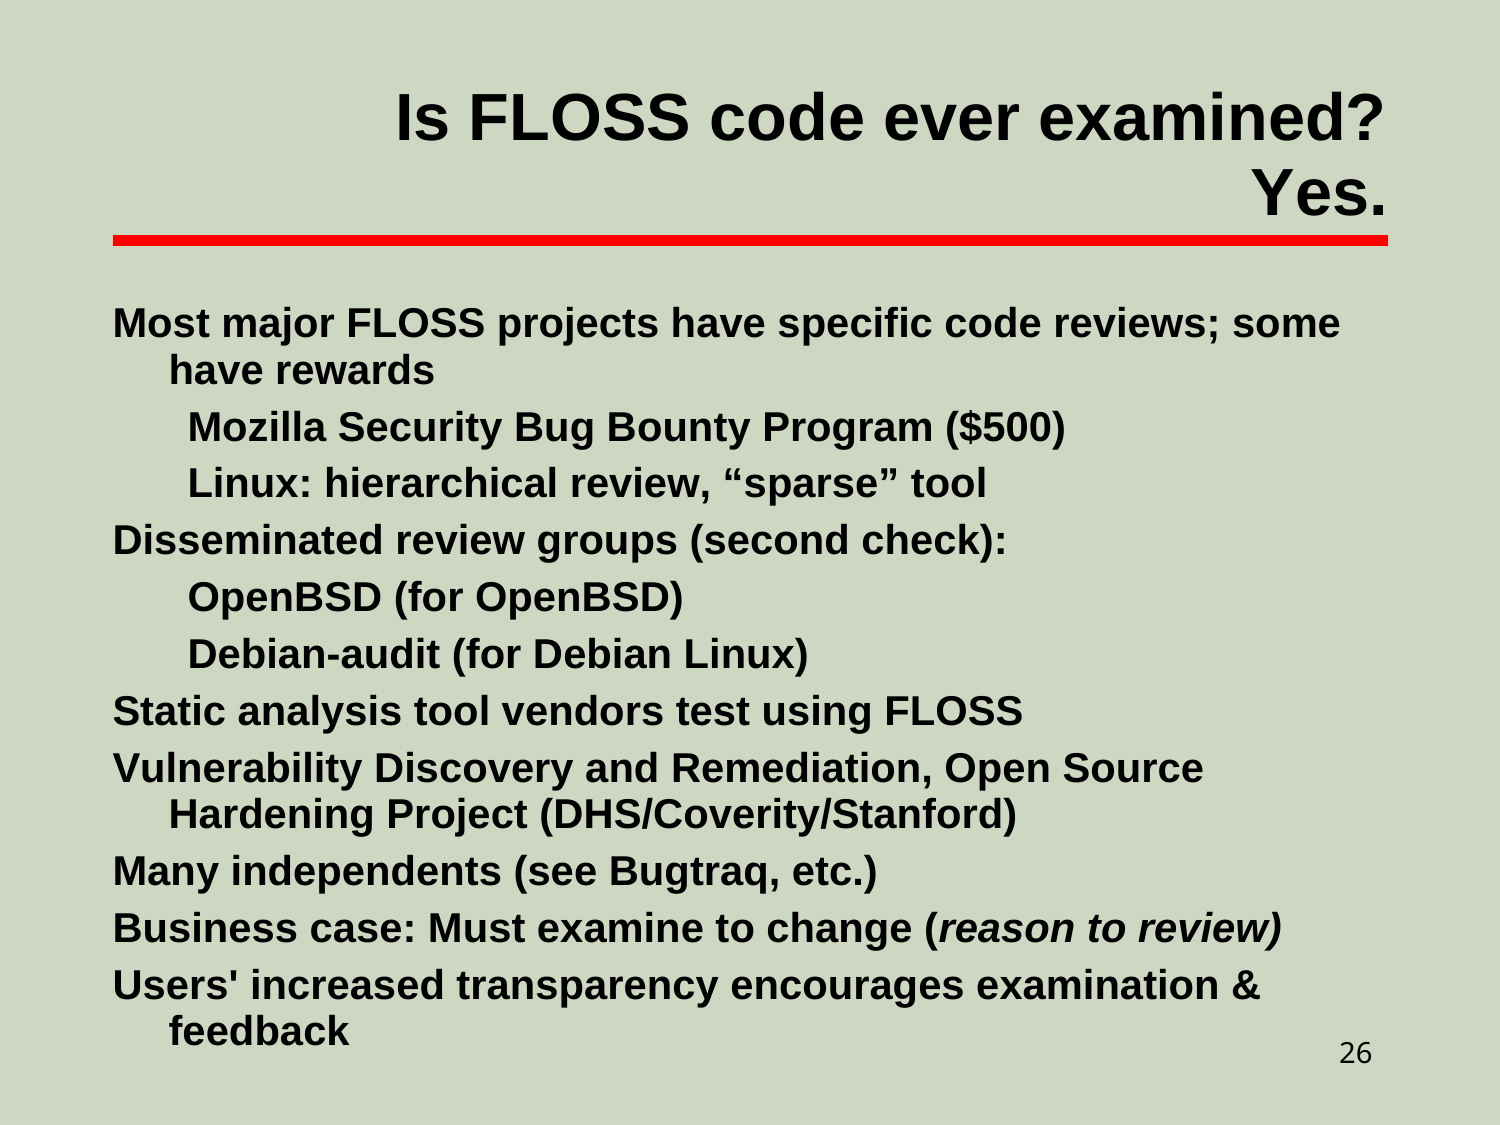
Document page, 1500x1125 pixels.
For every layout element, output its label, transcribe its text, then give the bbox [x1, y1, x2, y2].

list Most major FLOSS projects have specific code reviews; some have rewards Mozilla Security Bug Bounty Program ($500) Linux: hierarchical review, “sparse” tool Disseminated review groups (second check): OpenBSD (for OpenBSD) Debian-audit (for Debian Linux) Static analysis tool vendors test using FLOSS Vulnerability Discovery and Remediation, Open Source Hardening Project (DHS/Coverity/Stanford) Many independents (see Bugtraq, etc.) Business case: Must examine to change (reason to review) Users' increased transparency encourages examination & feedback [112, 299, 1388, 1105]
title Is FLOSS code ever examined? Yes. [337, 74, 1388, 235]
